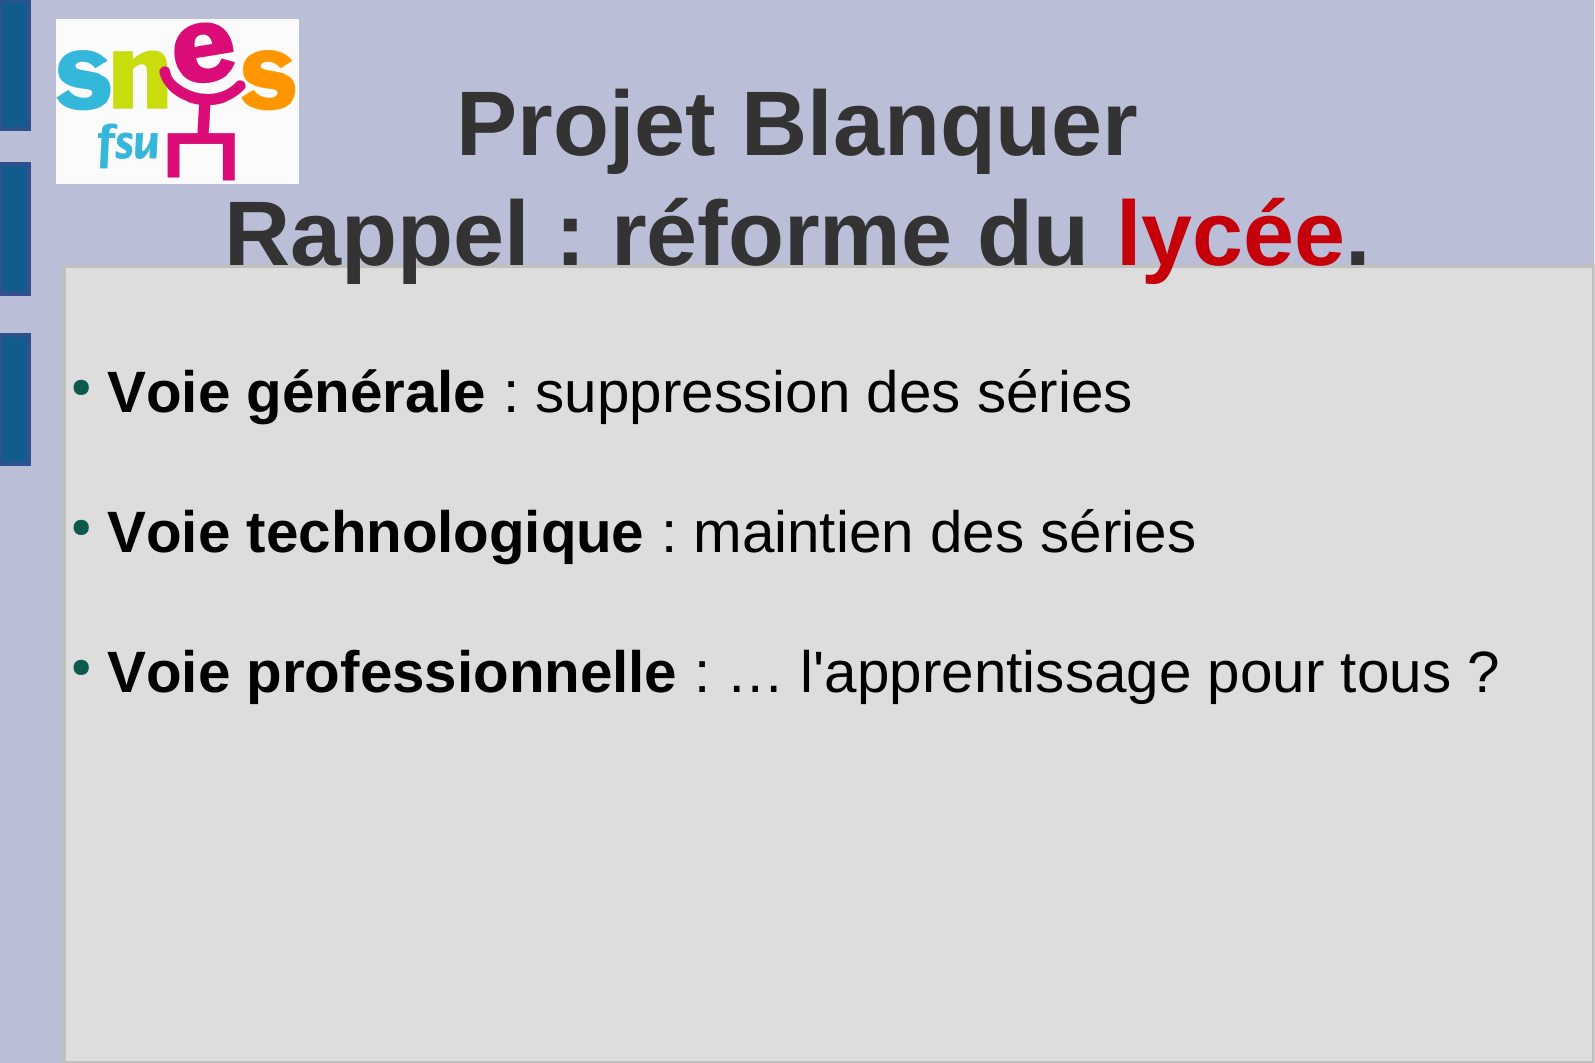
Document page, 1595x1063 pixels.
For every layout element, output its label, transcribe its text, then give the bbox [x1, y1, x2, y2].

picture [56, 19, 299, 184]
title Projet Blanquer Rappel : réforme du lycée. [117, 64, 1479, 270]
list Voie générale : suppression des séries Voie technologique : maintien des séries Voie professionnelle : … l'apprentissage pour tous ? [70, 354, 1548, 1061]
